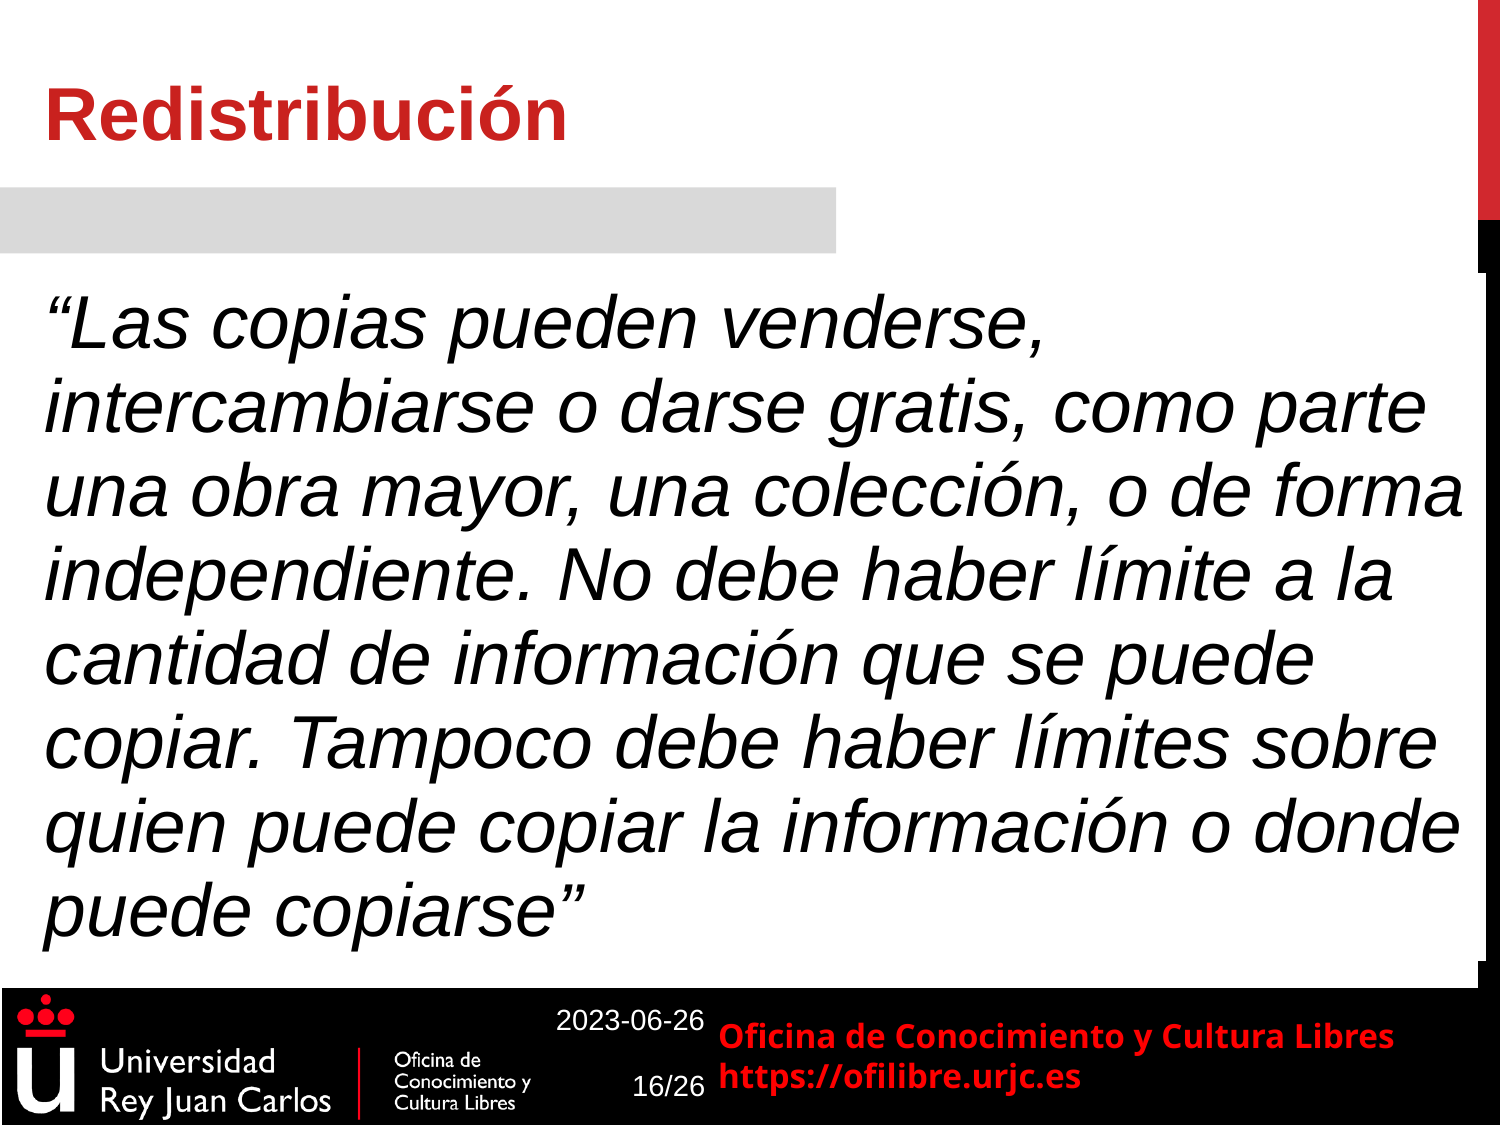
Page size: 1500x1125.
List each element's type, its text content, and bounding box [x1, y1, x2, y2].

text_box “Las copias pueden venderse, intercambiarse o darse gratis, como parte una obra mayor, una colección, o de forma independiente. No debe haber límite a la cantidad de información que se puede copiar. Tampoco debe haber límites sobre quien puede copiar la información o donde puede copiarse” [30, 273, 1486, 961]
text_box Redistribución [30, 64, 1306, 248]
picture [17, 994, 531, 1120]
title [75, 7, 1425, 196]
